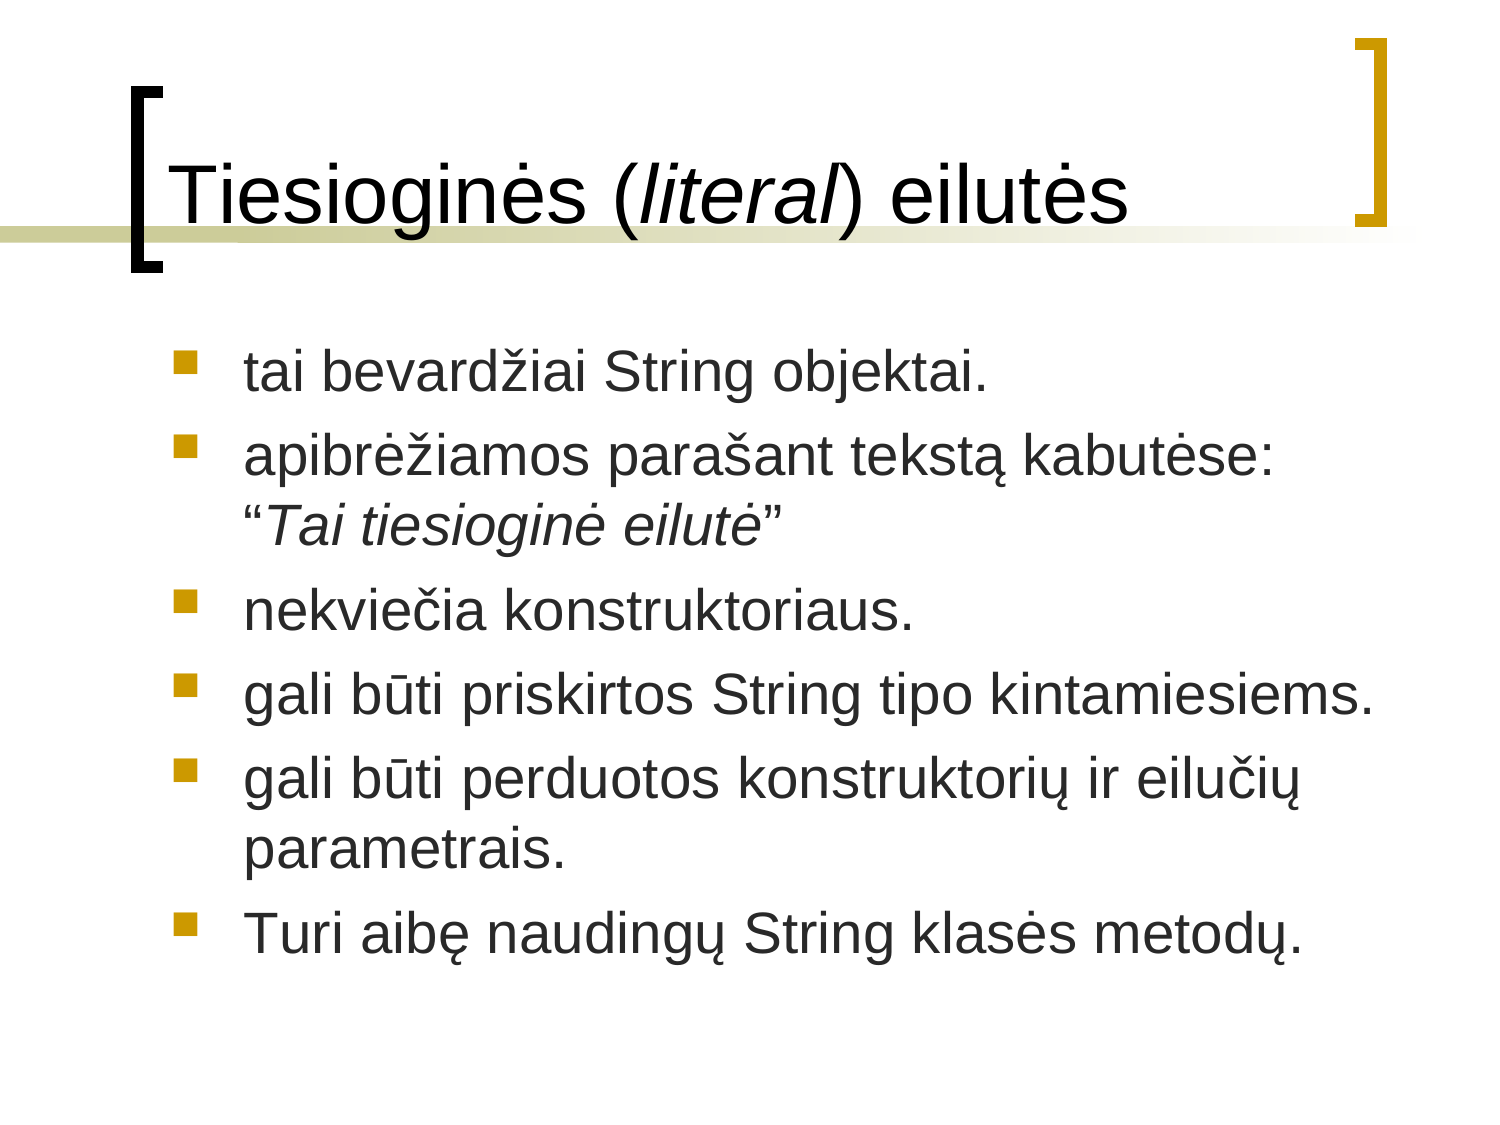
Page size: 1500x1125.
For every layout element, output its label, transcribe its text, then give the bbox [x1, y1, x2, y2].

title Tiesioginės (literal) eilutės [152, 15, 1328, 248]
list tai bevardžiai String objektai. apibrėžiamos parašant tekstą kabutėse: “Tai tiesioginė eilutė” nekviečia konstruktoriaus. gali būti priskirtos String tipo kintamiesiems. gali būti perduotos konstruktorių ir eilučių parametrais. Turi aibę naudingų String klasės metodų. [155, 324, 1413, 1001]
